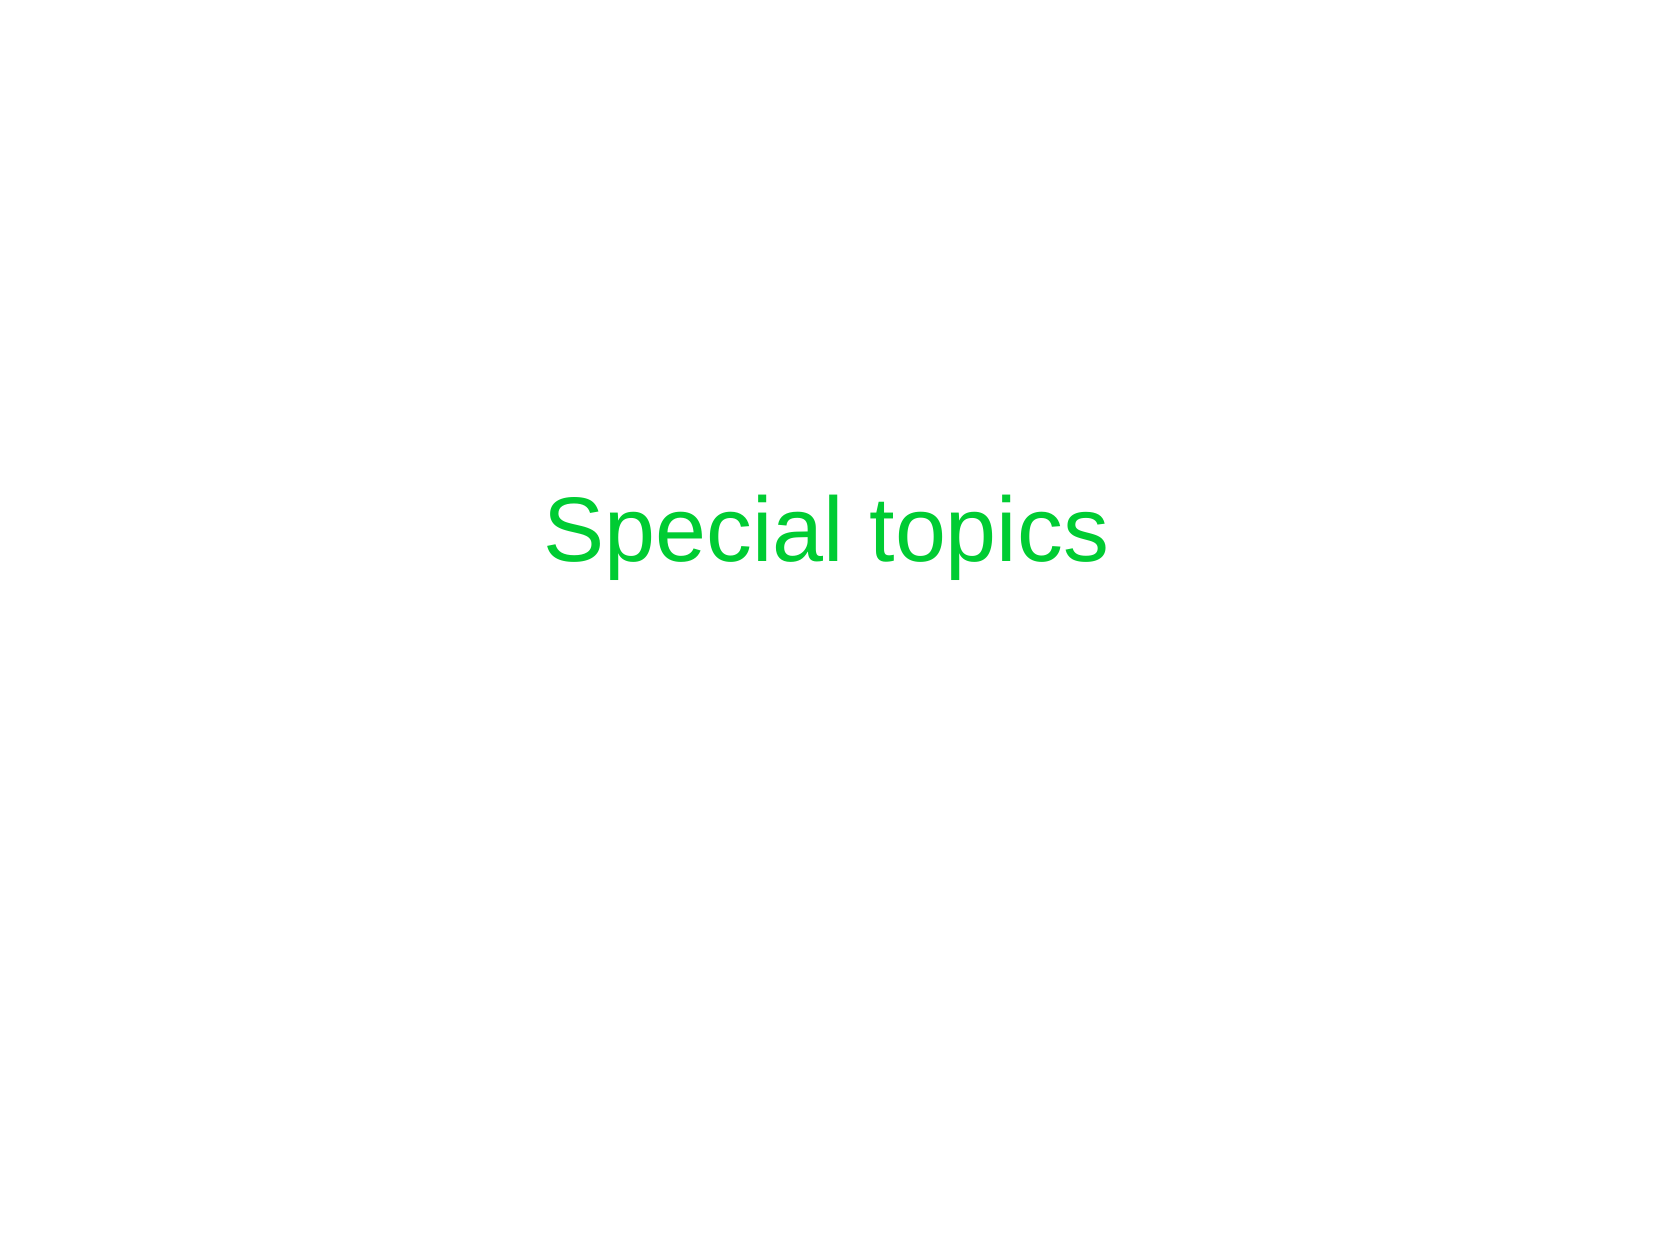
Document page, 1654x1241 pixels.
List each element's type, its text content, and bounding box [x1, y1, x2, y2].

subtitle Special topics [82, 49, 1571, 1010]
